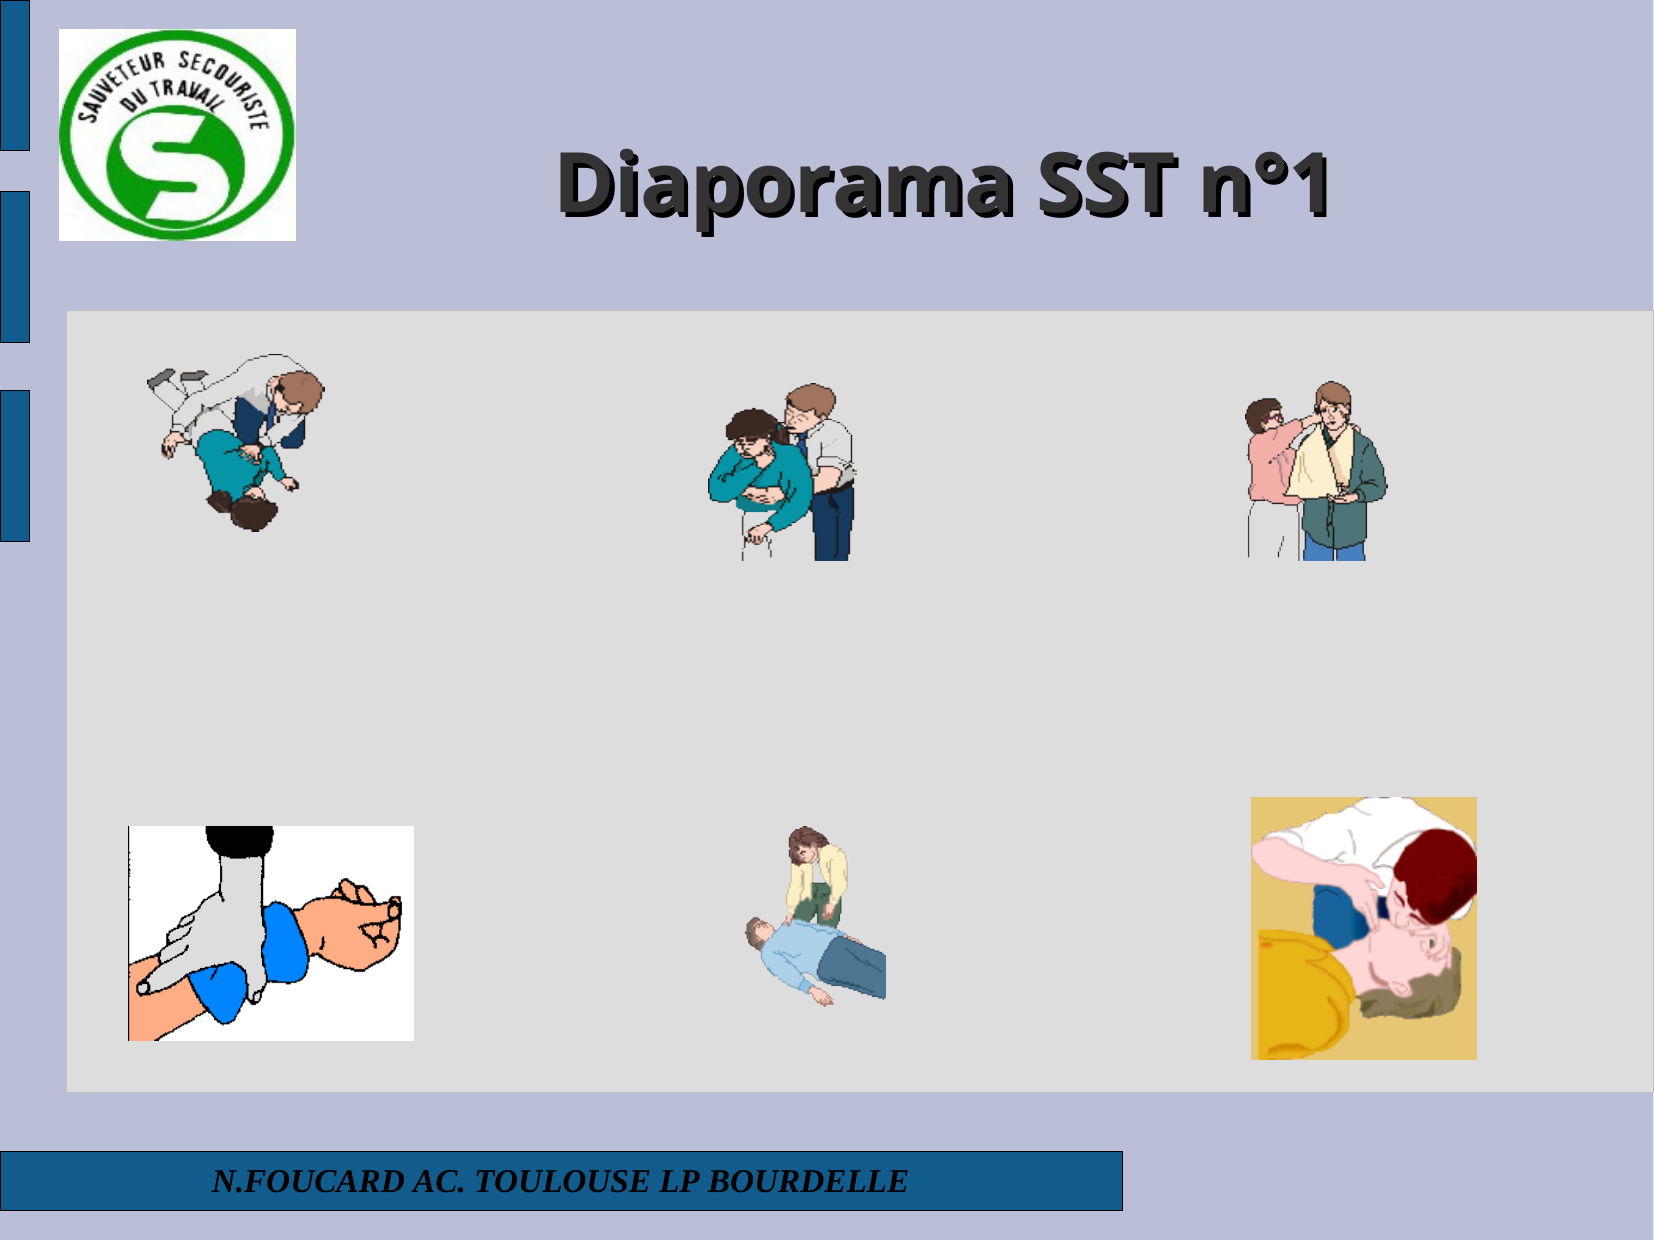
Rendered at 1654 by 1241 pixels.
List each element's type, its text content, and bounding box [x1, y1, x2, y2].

picture [59, 29, 296, 241]
picture [1245, 381, 1388, 562]
picture [745, 826, 886, 1007]
picture [128, 826, 414, 1041]
picture [708, 383, 857, 562]
picture [1251, 797, 1477, 1060]
title Diaporama SST n°1 [295, 36, 1595, 325]
picture [147, 354, 325, 532]
